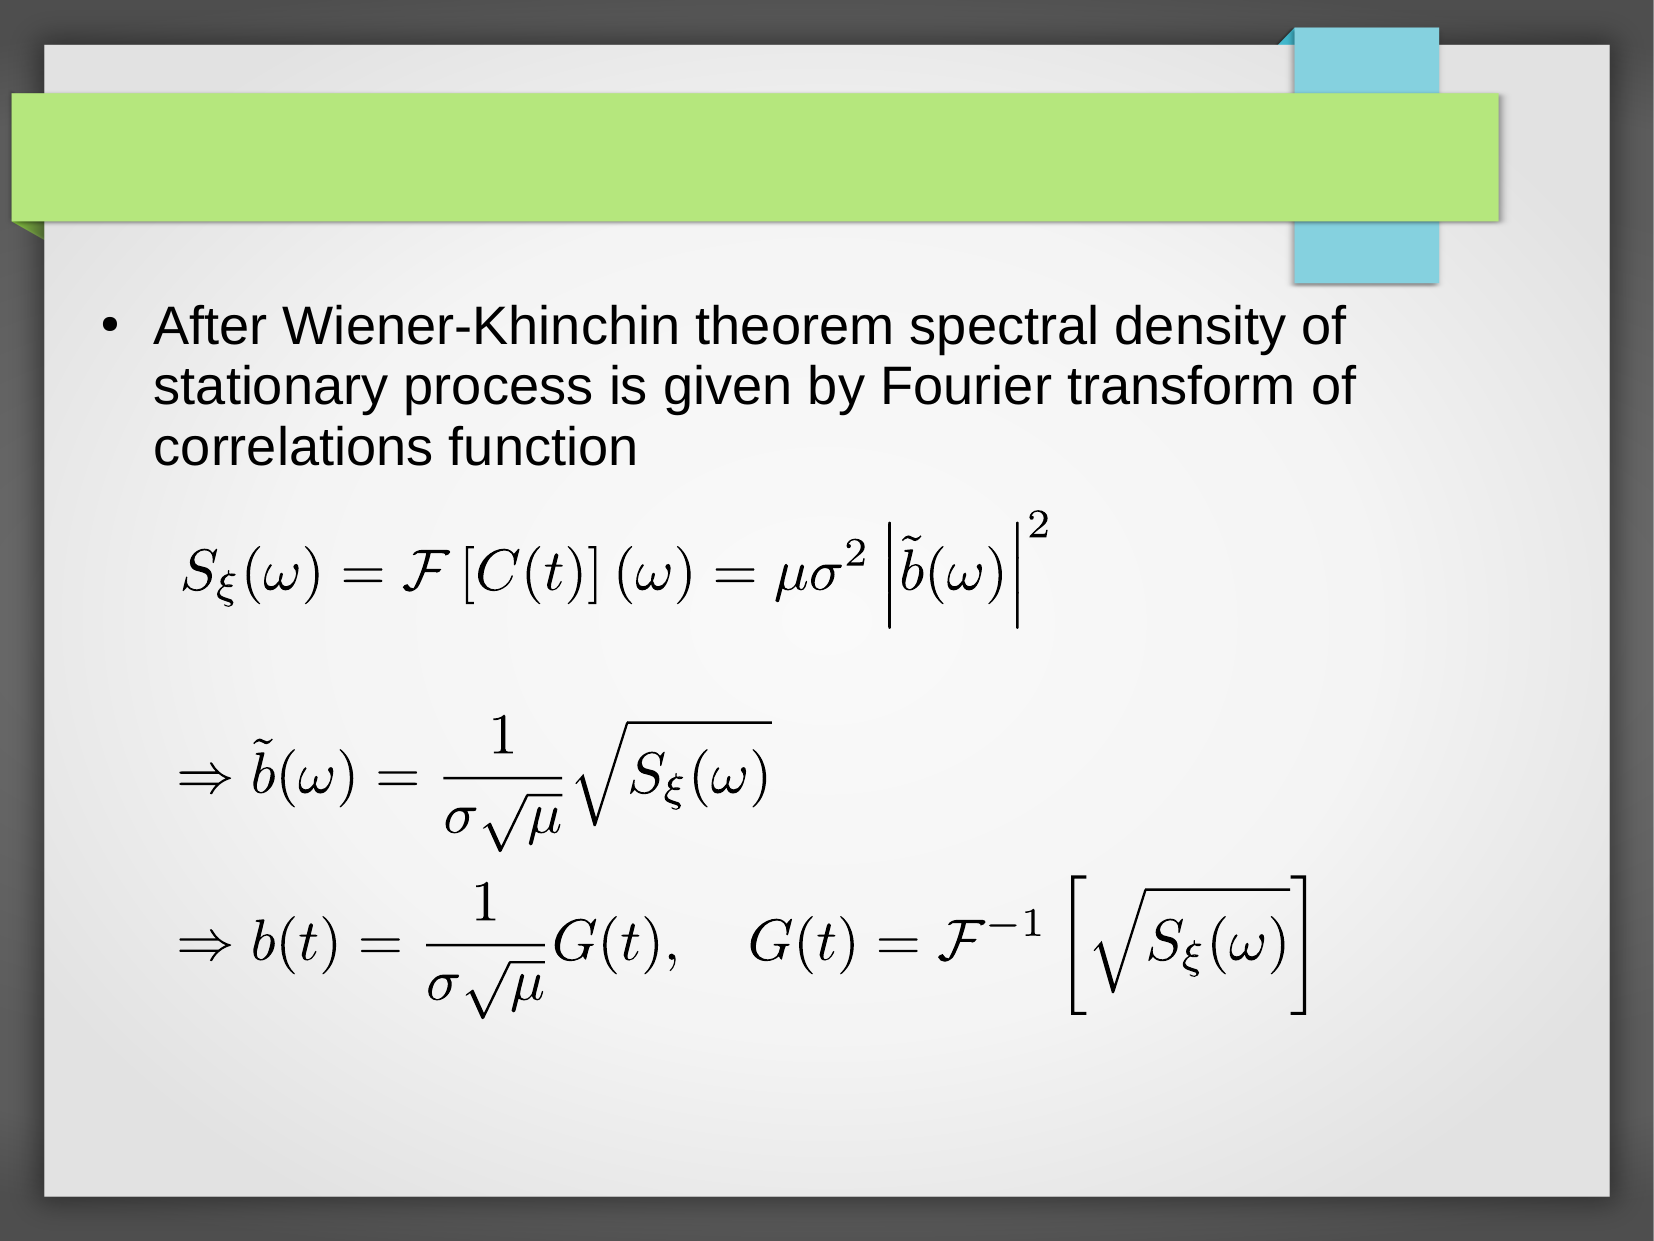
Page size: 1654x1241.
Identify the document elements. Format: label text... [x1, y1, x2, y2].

list After Wiener-Khinchin theorem spectral density of stationary process is given by Fourier transform of correlations function [82, 295, 1571, 1015]
picture [0, 0, 1654, 1241]
text_box [176, 714, 1321, 1020]
text_box [179, 510, 1051, 629]
